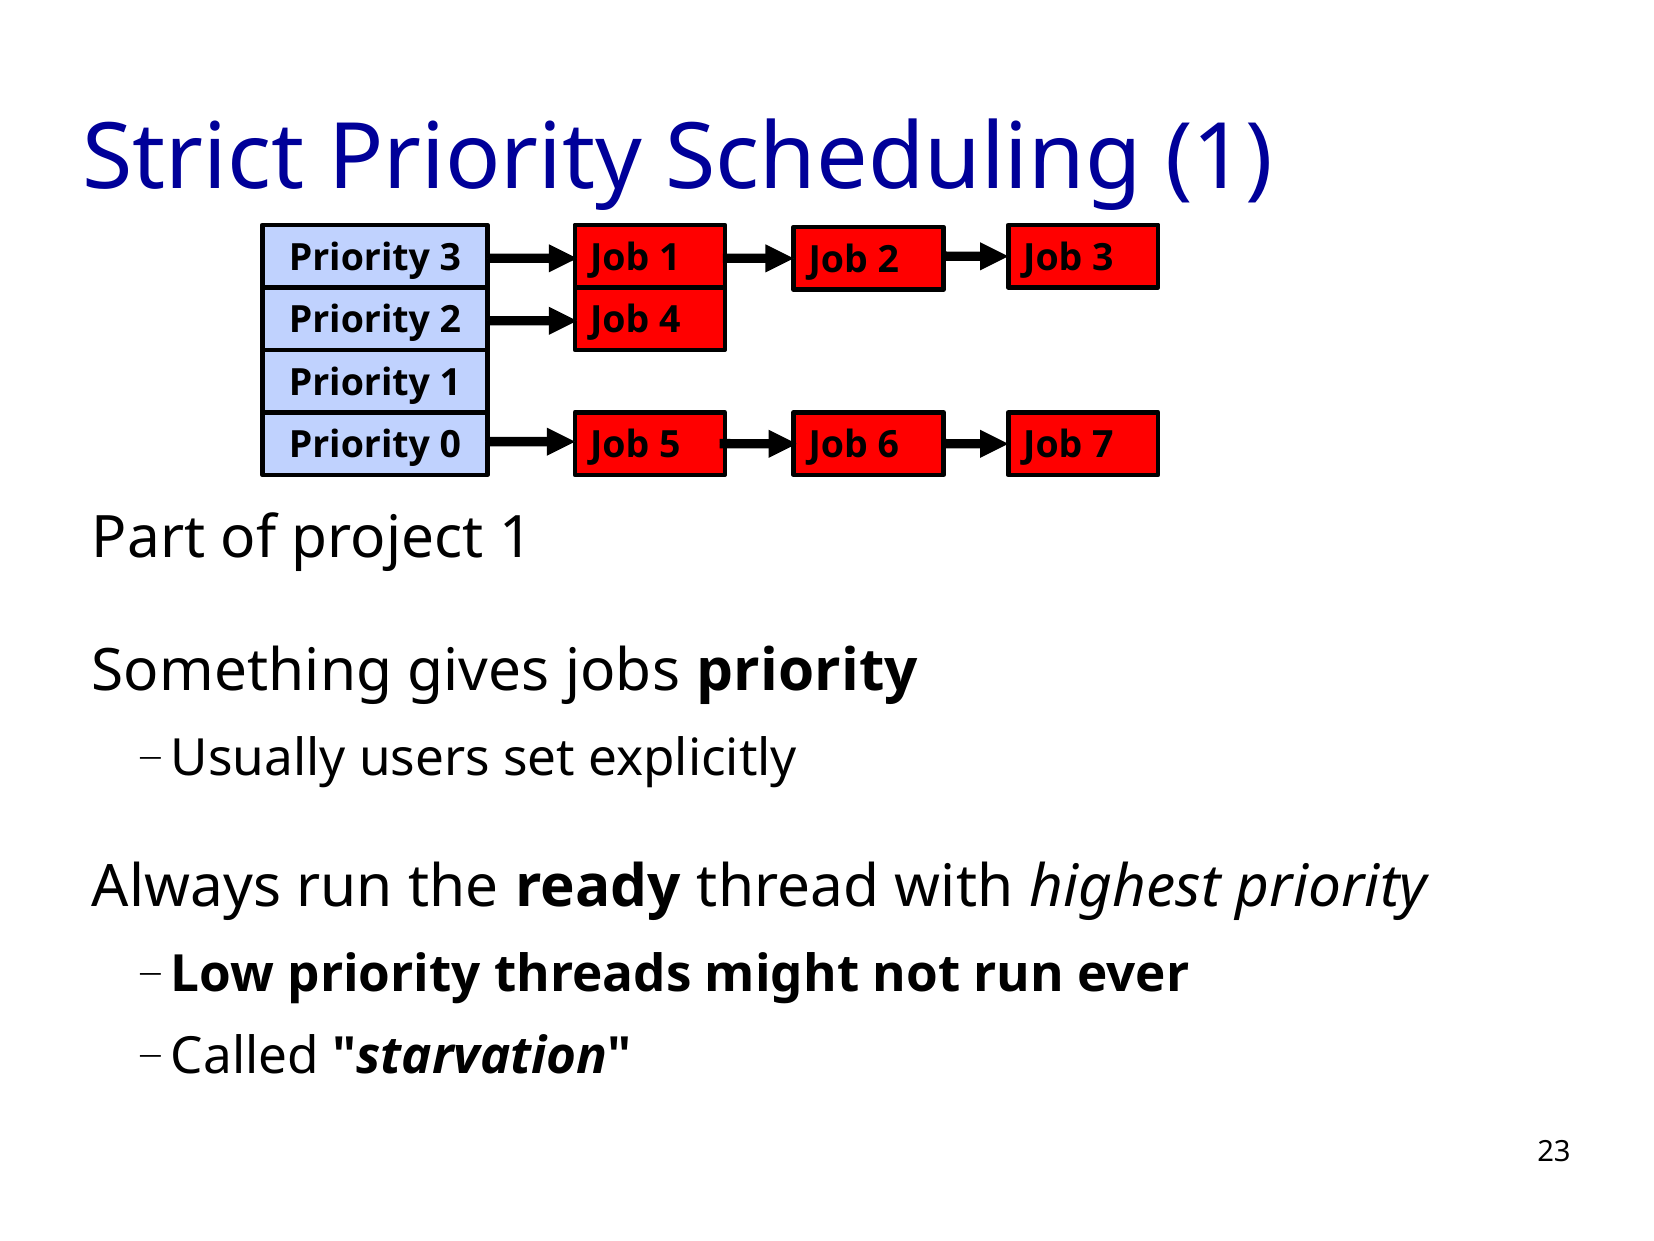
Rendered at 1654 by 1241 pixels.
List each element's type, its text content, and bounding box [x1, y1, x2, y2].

title Strict Priority Scheduling (1) [82, 49, 1571, 257]
text_box Job 1 [574, 224, 725, 287]
text_box Priority 0 [262, 412, 488, 475]
list Part of project 1 Something gives jobs priority Usually users set explicitly Always run the ready thread with highest priority Low priority threads might not run ever Called "starvation" [60, 495, 1571, 1096]
text_box Job 3 [1008, 224, 1159, 288]
text_box Job 4 [574, 287, 725, 350]
text_box Job 7 [1008, 412, 1159, 475]
text_box Job 6 [793, 412, 944, 475]
text_box Priority 2 [262, 287, 488, 349]
text_box Priority 1 [262, 349, 488, 412]
text_box Job 5 [574, 412, 725, 475]
text_box Priority 3 [262, 224, 488, 287]
text_box Job 2 [793, 227, 944, 290]
